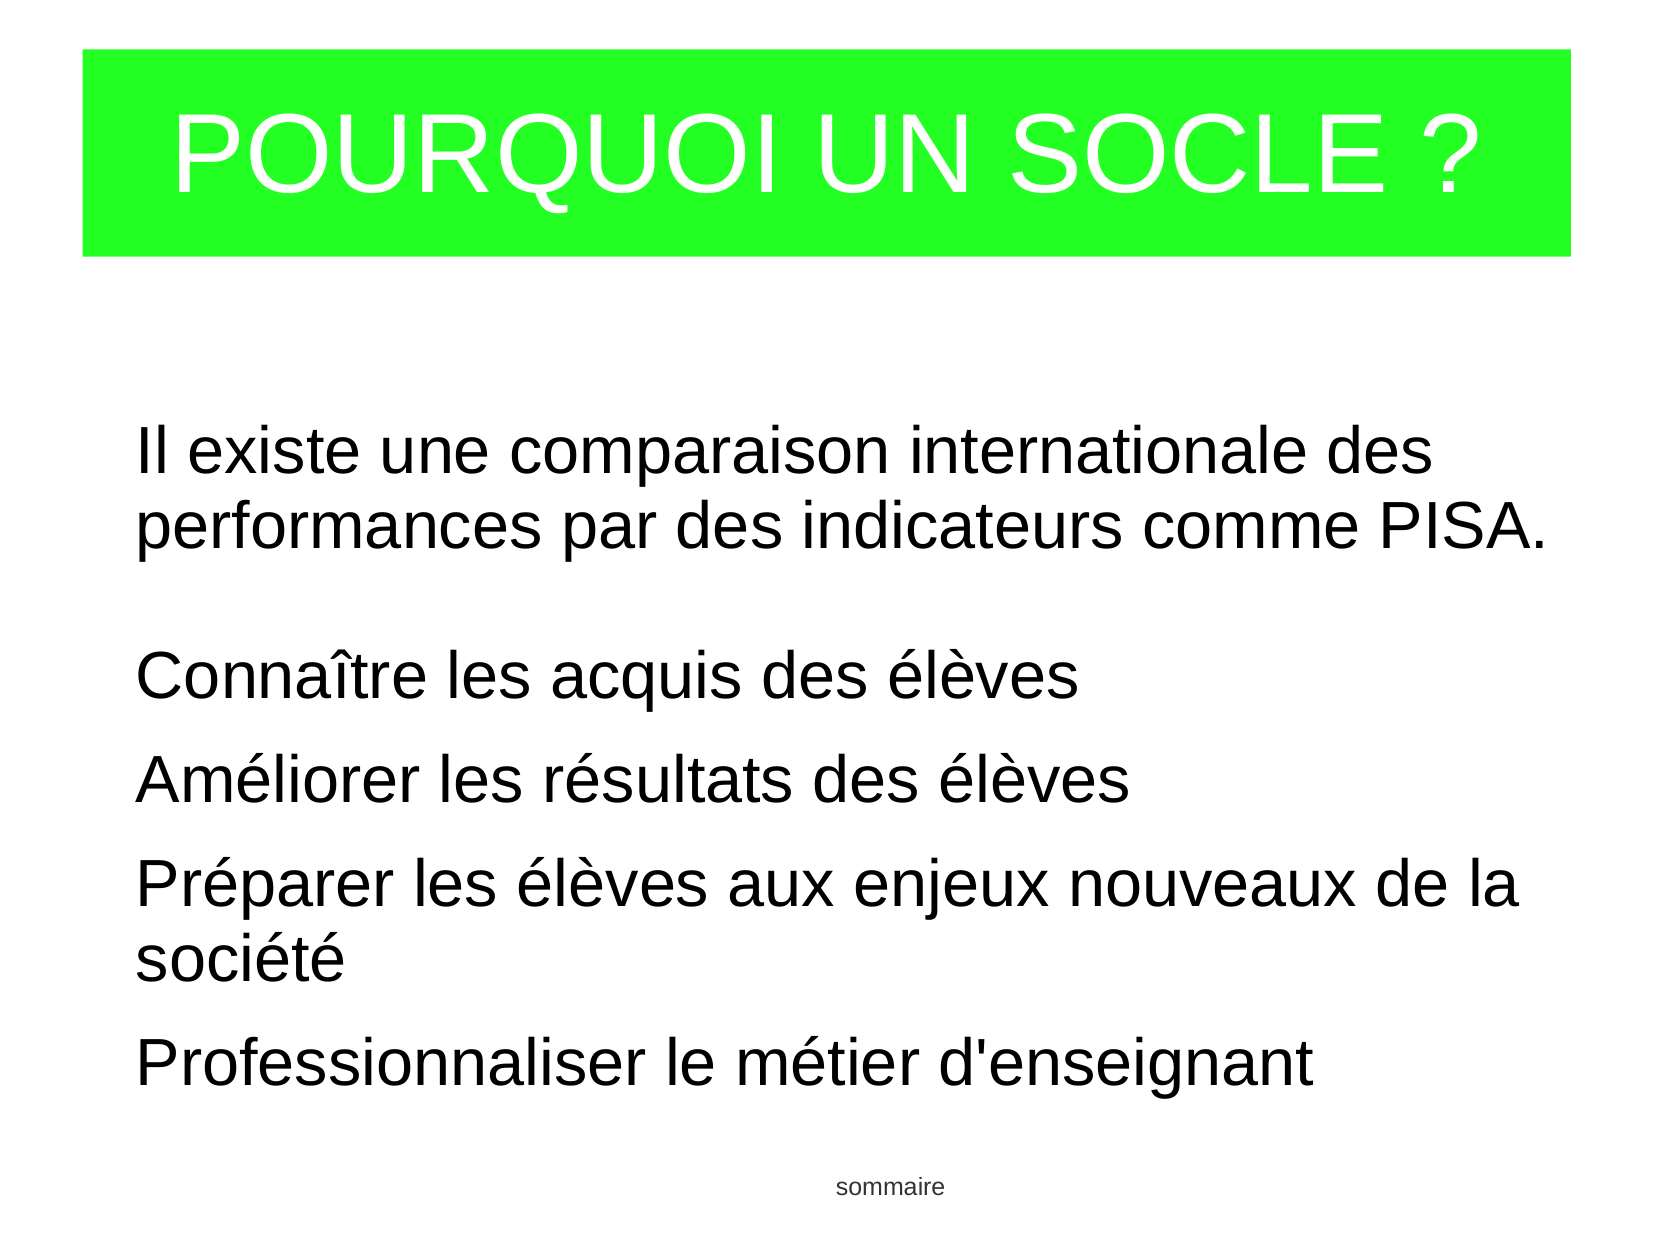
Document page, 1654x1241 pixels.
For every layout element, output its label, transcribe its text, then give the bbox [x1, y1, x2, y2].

title POURQUOI UN SOCLE ? [82, 49, 1571, 257]
text_box sommaire [739, 1165, 1042, 1209]
list Il existe une comparaison internationale des performances par des indicateurs comme PISA. Connaître les acquis des élèves Améliorer les résultats des élèves Préparer les élèves aux enjeux nouveaux de la société Professionnaliser le métier d'enseignant [135, 413, 1554, 1241]
